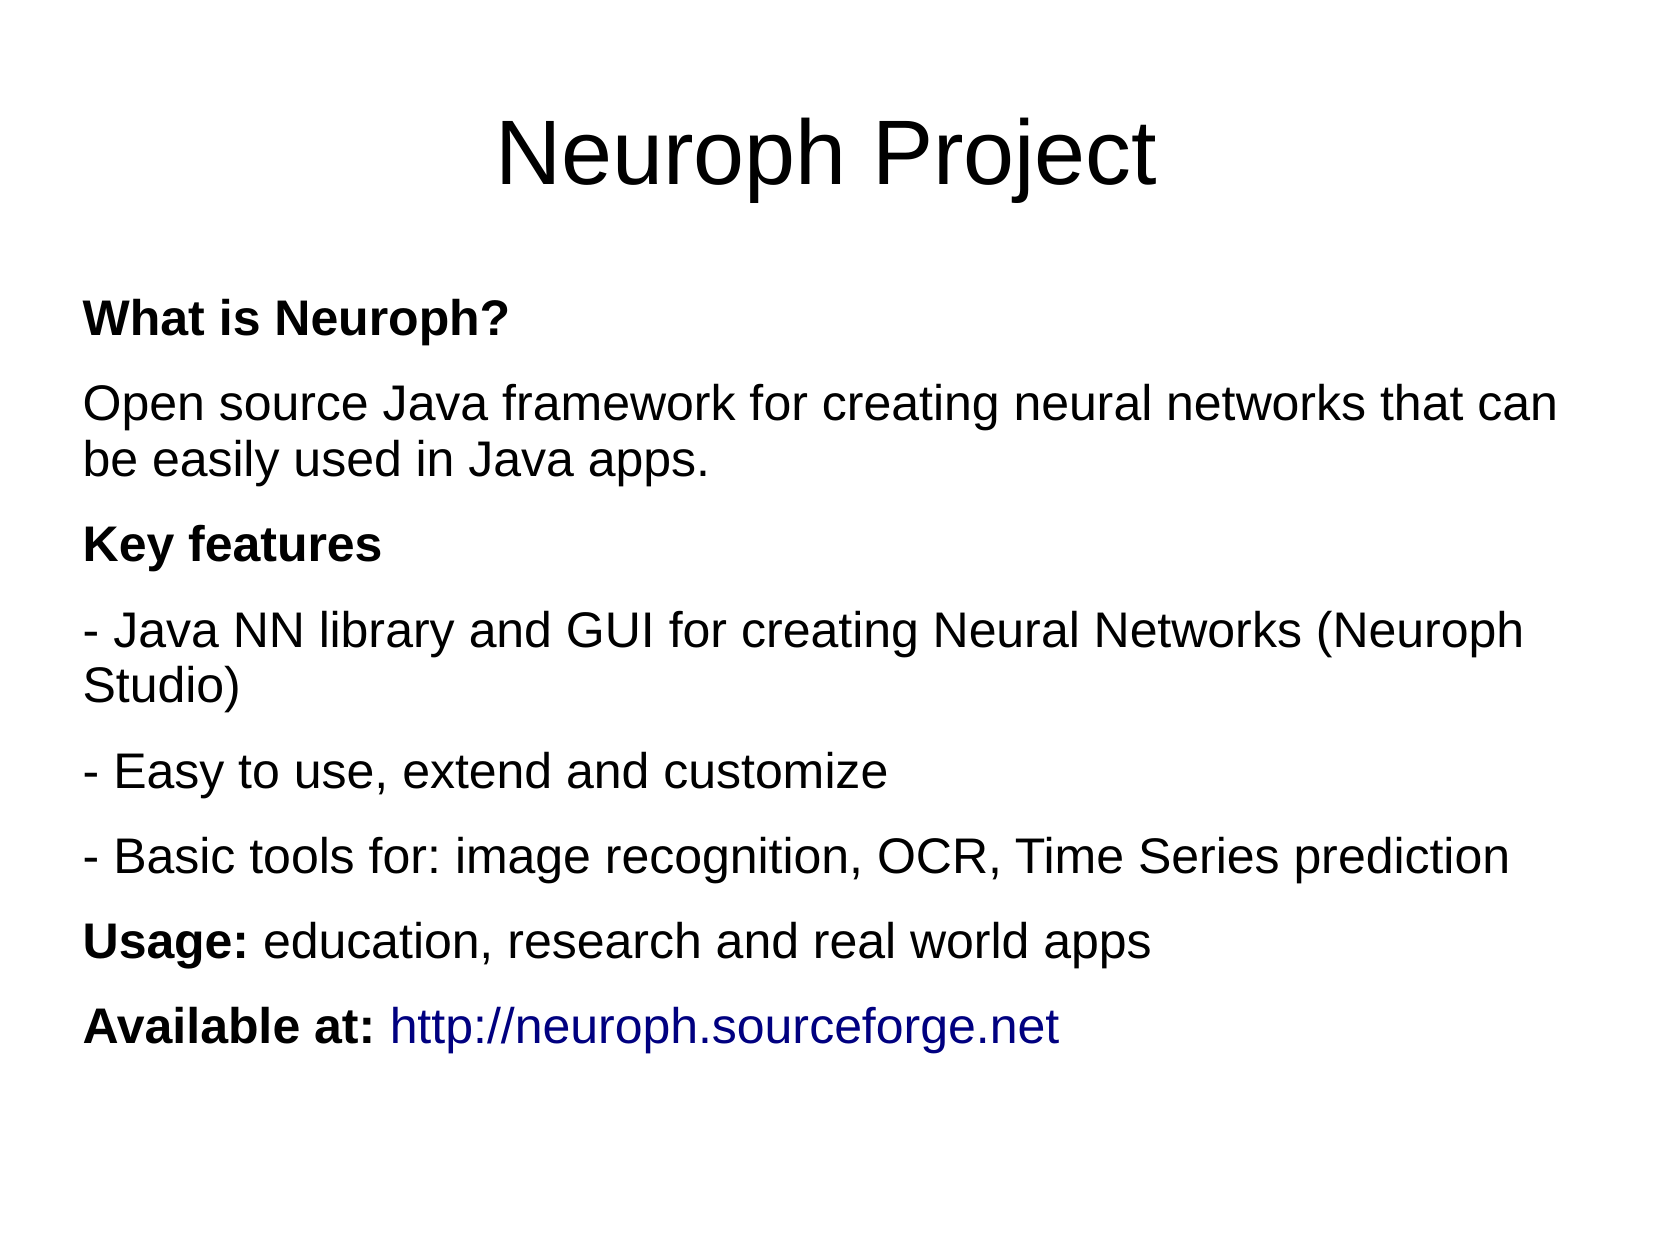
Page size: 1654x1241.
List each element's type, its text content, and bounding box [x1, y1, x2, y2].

list What is Neuroph? Open source Java framework for creating neural networks that can be easily used in Java apps. Key features - Java NN library and GUI for creating Neural Networks (Neuroph Studio) - Easy to use, extend and customize - Basic tools for: image recognition, OCR, Time Series prediction Usage: education, research and real world apps Available at: http://neuroph.sourceforge.net [82, 290, 1571, 1109]
title Neuroph Project [82, 49, 1571, 257]
